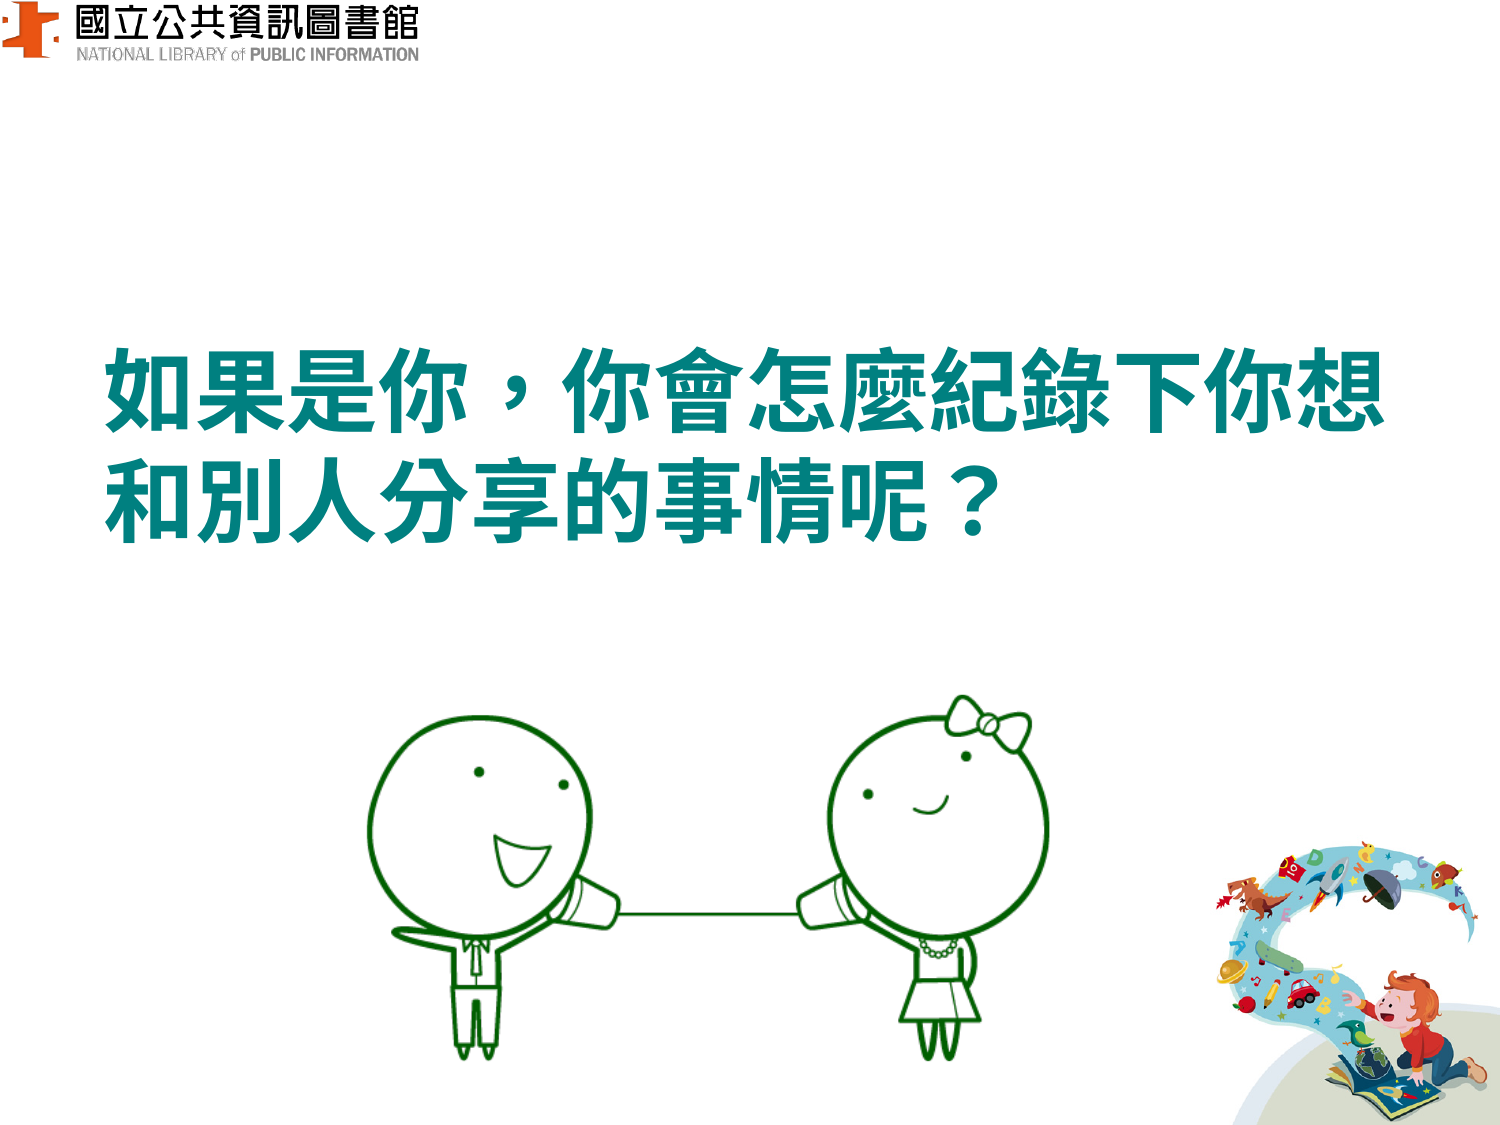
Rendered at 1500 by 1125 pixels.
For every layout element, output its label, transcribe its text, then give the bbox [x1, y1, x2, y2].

title 如果是你，你會怎麼紀錄下你想和別人分享的事情呢？ [88, 349, 1439, 538]
picture [1210, 835, 1500, 1125]
picture [0, 0, 420, 62]
picture [360, 692, 1058, 1067]
